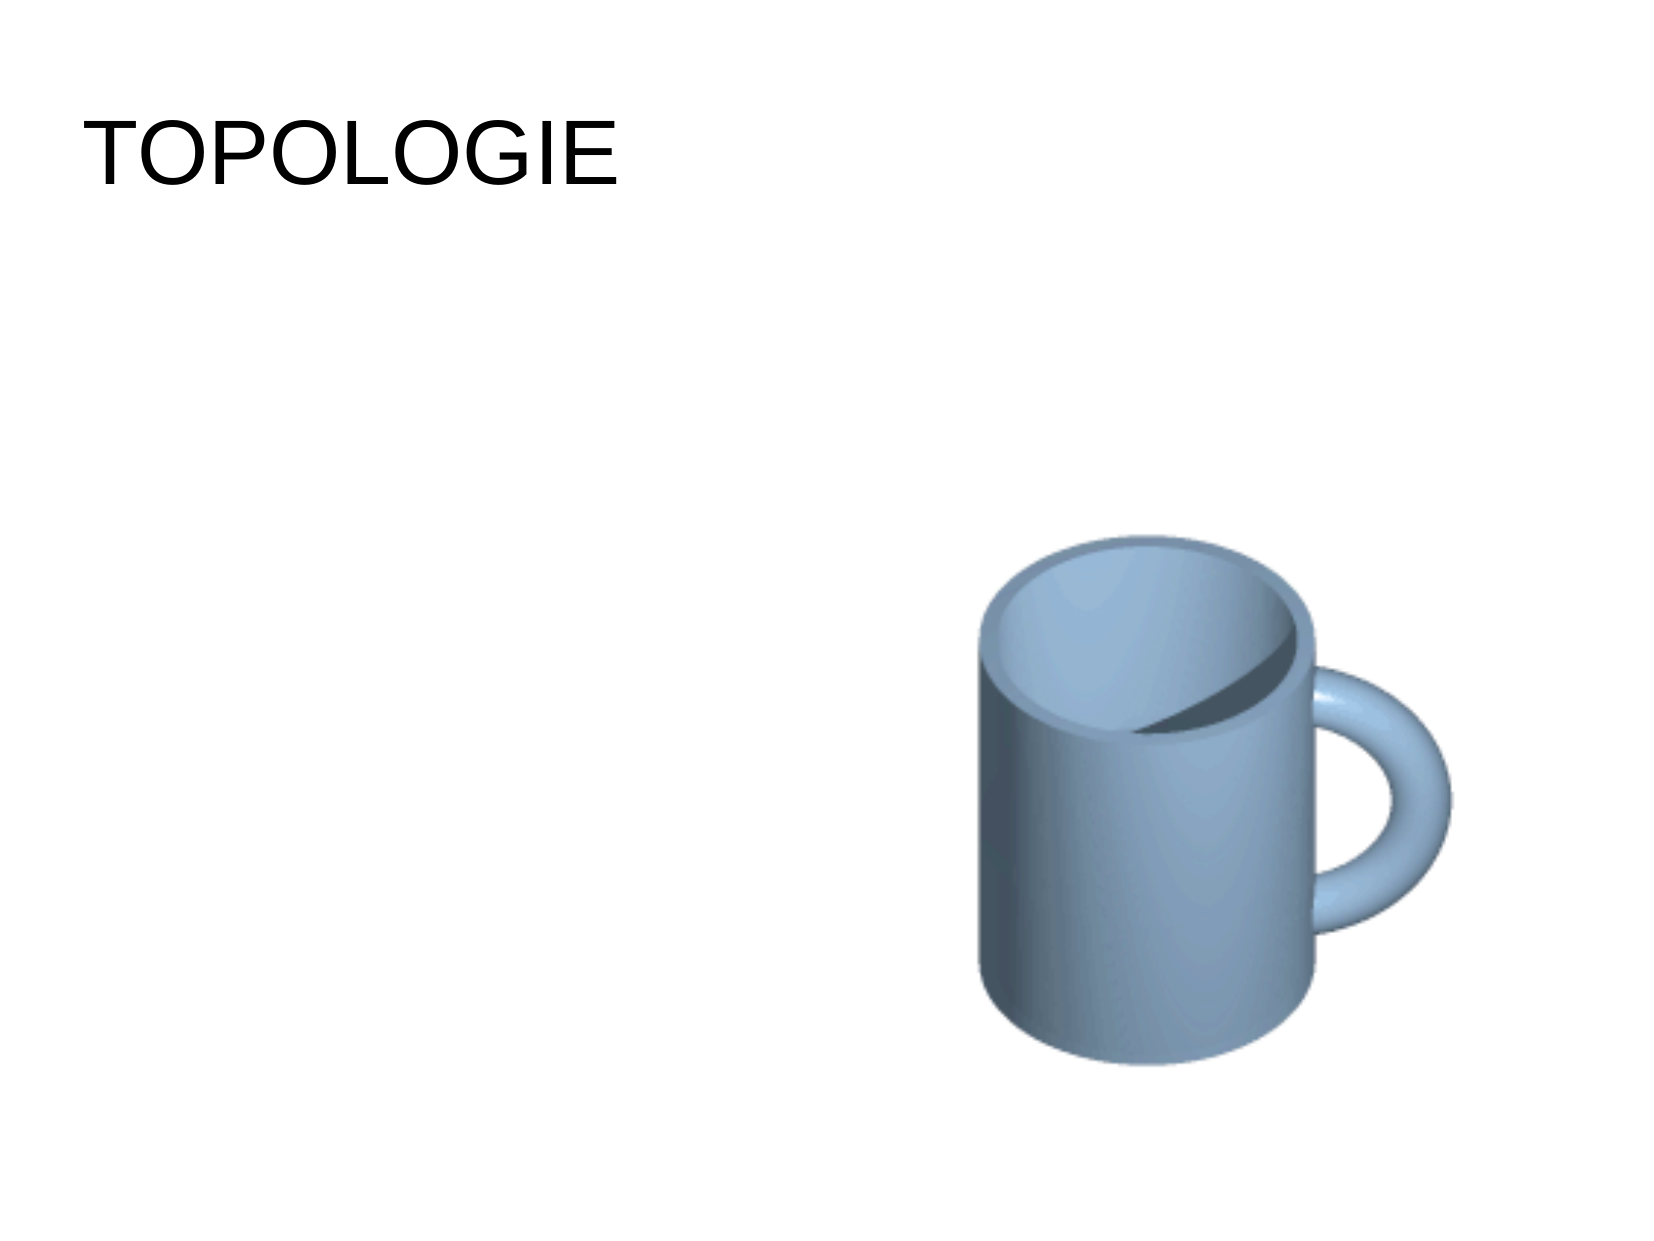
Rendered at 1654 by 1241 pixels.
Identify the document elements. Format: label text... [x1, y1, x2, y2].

picture [856, 451, 1557, 1152]
title TOPOLOGIE [82, 56, 1571, 250]
